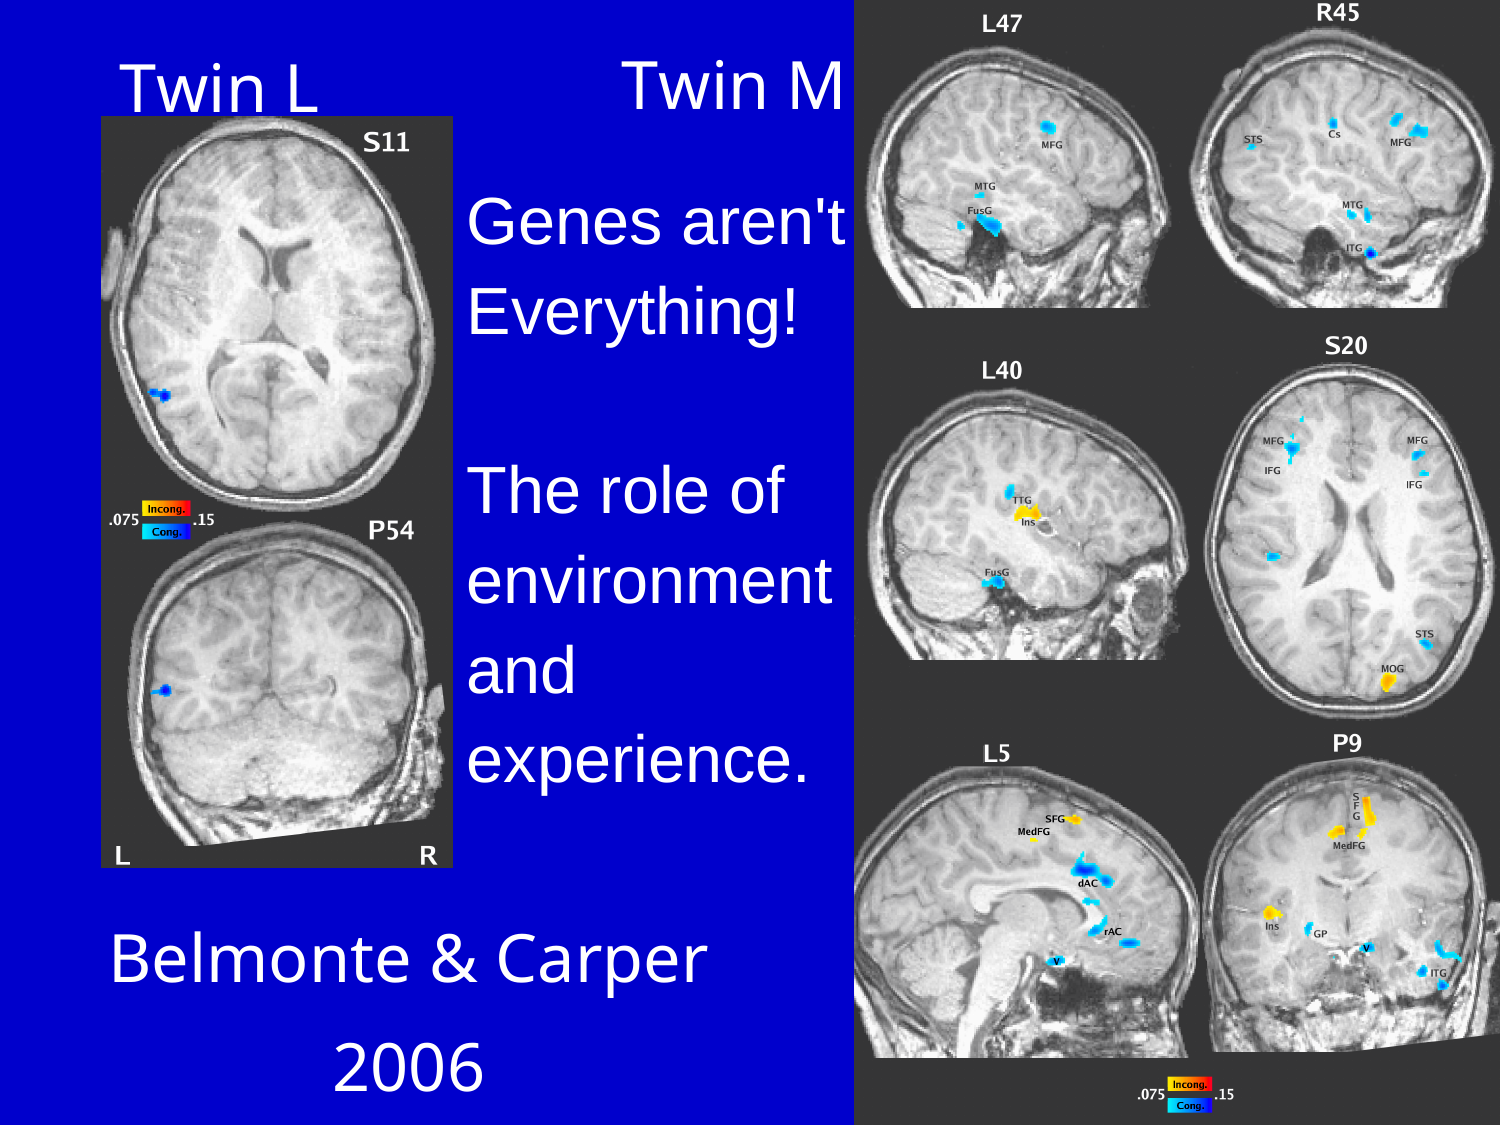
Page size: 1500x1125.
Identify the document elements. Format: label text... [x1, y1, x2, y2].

picture [101, 116, 453, 868]
text_box Twin L [119, 23, 326, 91]
text_box Genes aren't Everything! The role of environment and experience. [466, 169, 847, 717]
picture [854, 0, 1500, 1125]
text_box Belmonte & Carper 2006 [30, 928, 788, 1076]
text_box Twin M [621, 19, 843, 87]
